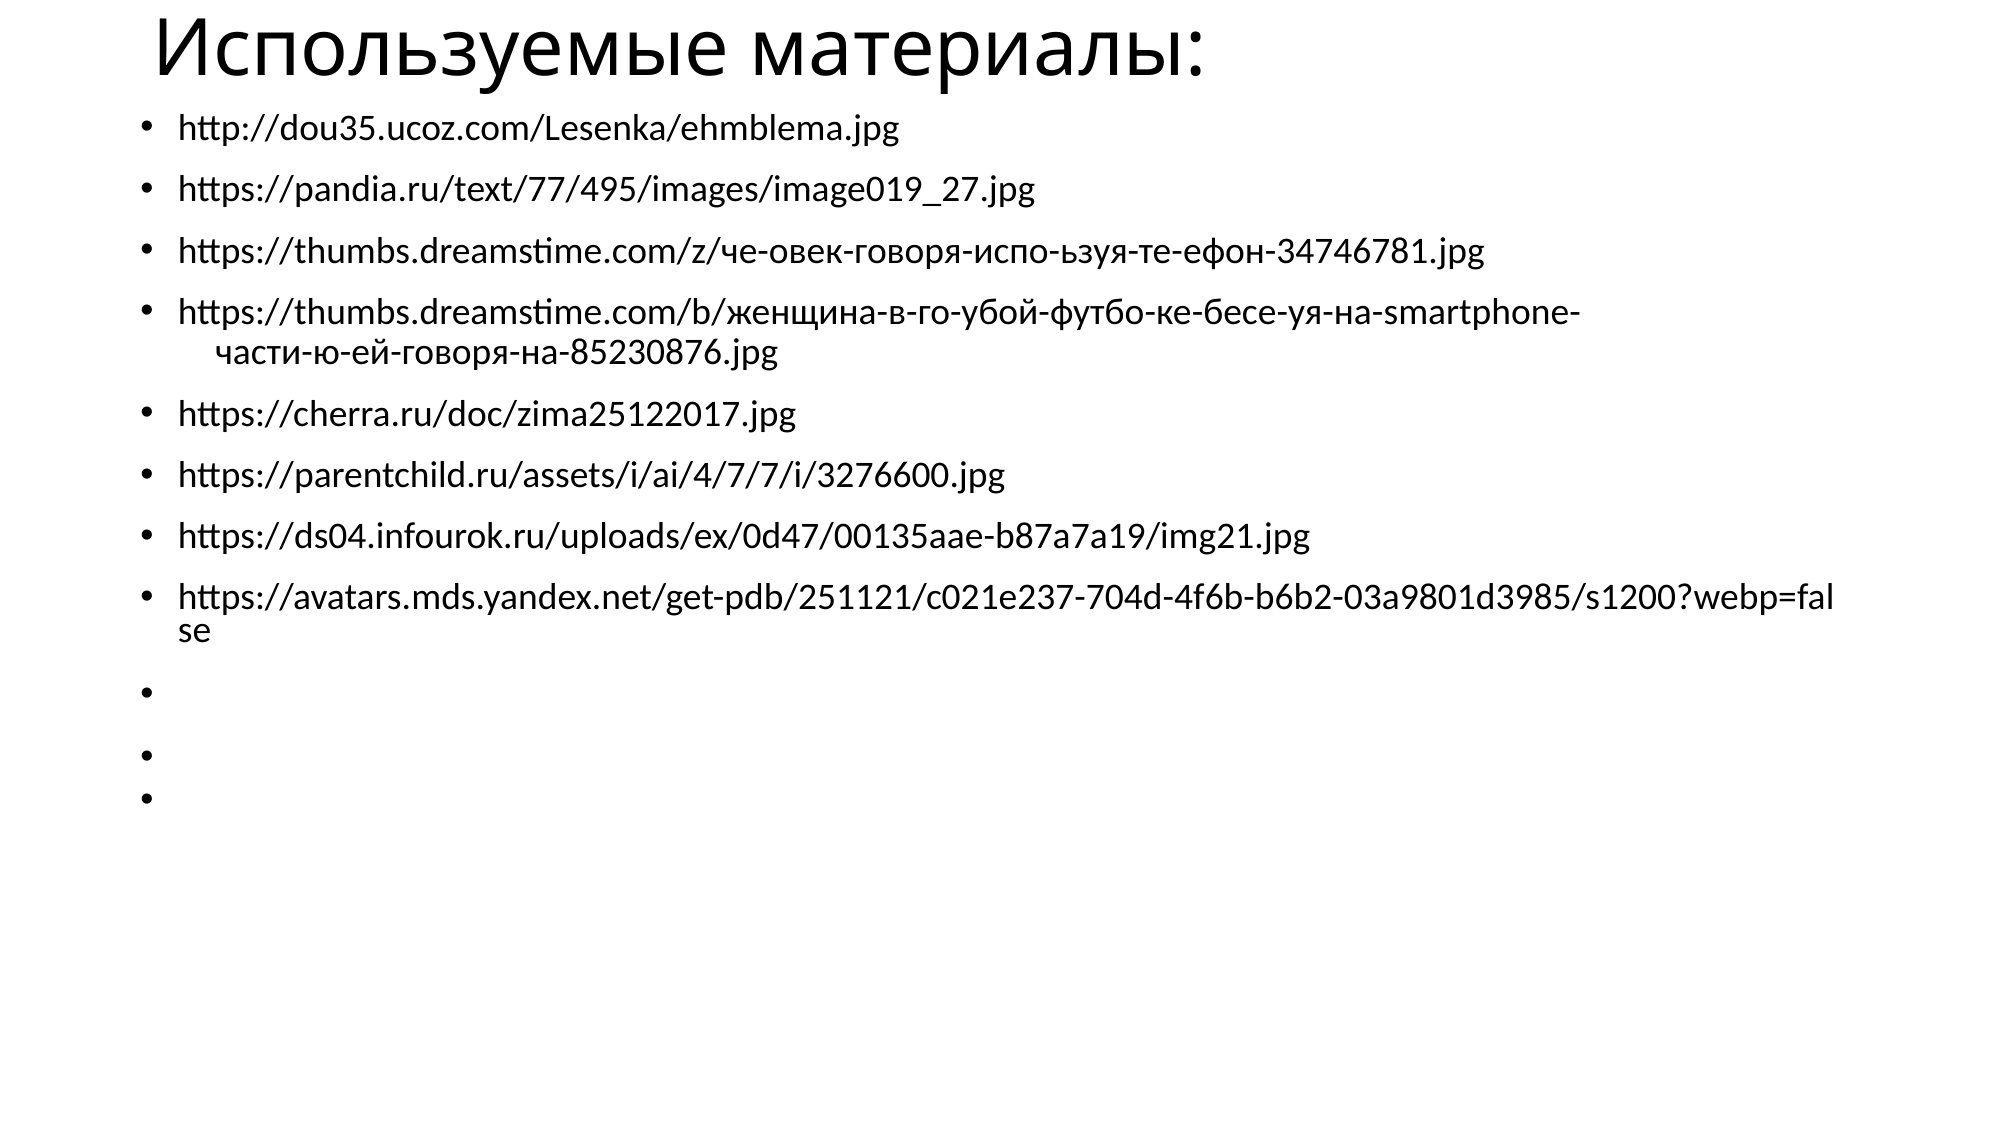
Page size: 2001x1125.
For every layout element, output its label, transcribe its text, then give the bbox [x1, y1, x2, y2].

list http://dou35.ucoz.com/Lesenka/ehmblema.jpg https://pandia.ru/text/77/495/images/image019_27.jpg https://thumbs.dreamstime.com/z/че-овек-говоря-испо-ьзуя-те-ефон-34746781.jpg https://thumbs.dreamstime.com/b/женщина-в-го-убой-футбо-ке-бесе-уя-на-smartphone-части-ю-ей-говоря-на-85230876.jpg https://cherra.ru/doc/zima25122017.jpg https://parentchild.ru/assets/i/ai/4/7/7/i/3276600.jpg https://ds04.infourok.ru/uploads/ex/0d47/00135aae-b87a7a19/img21.jpg https://avatars.mds.yandex.net/get-pdb/251121/c021e237-704d-4f6b-b6b2-03a9801d3985/s1200?webp=false [125, 100, 1851, 777]
title Используемые материалы: [137, 0, 1863, 101]
